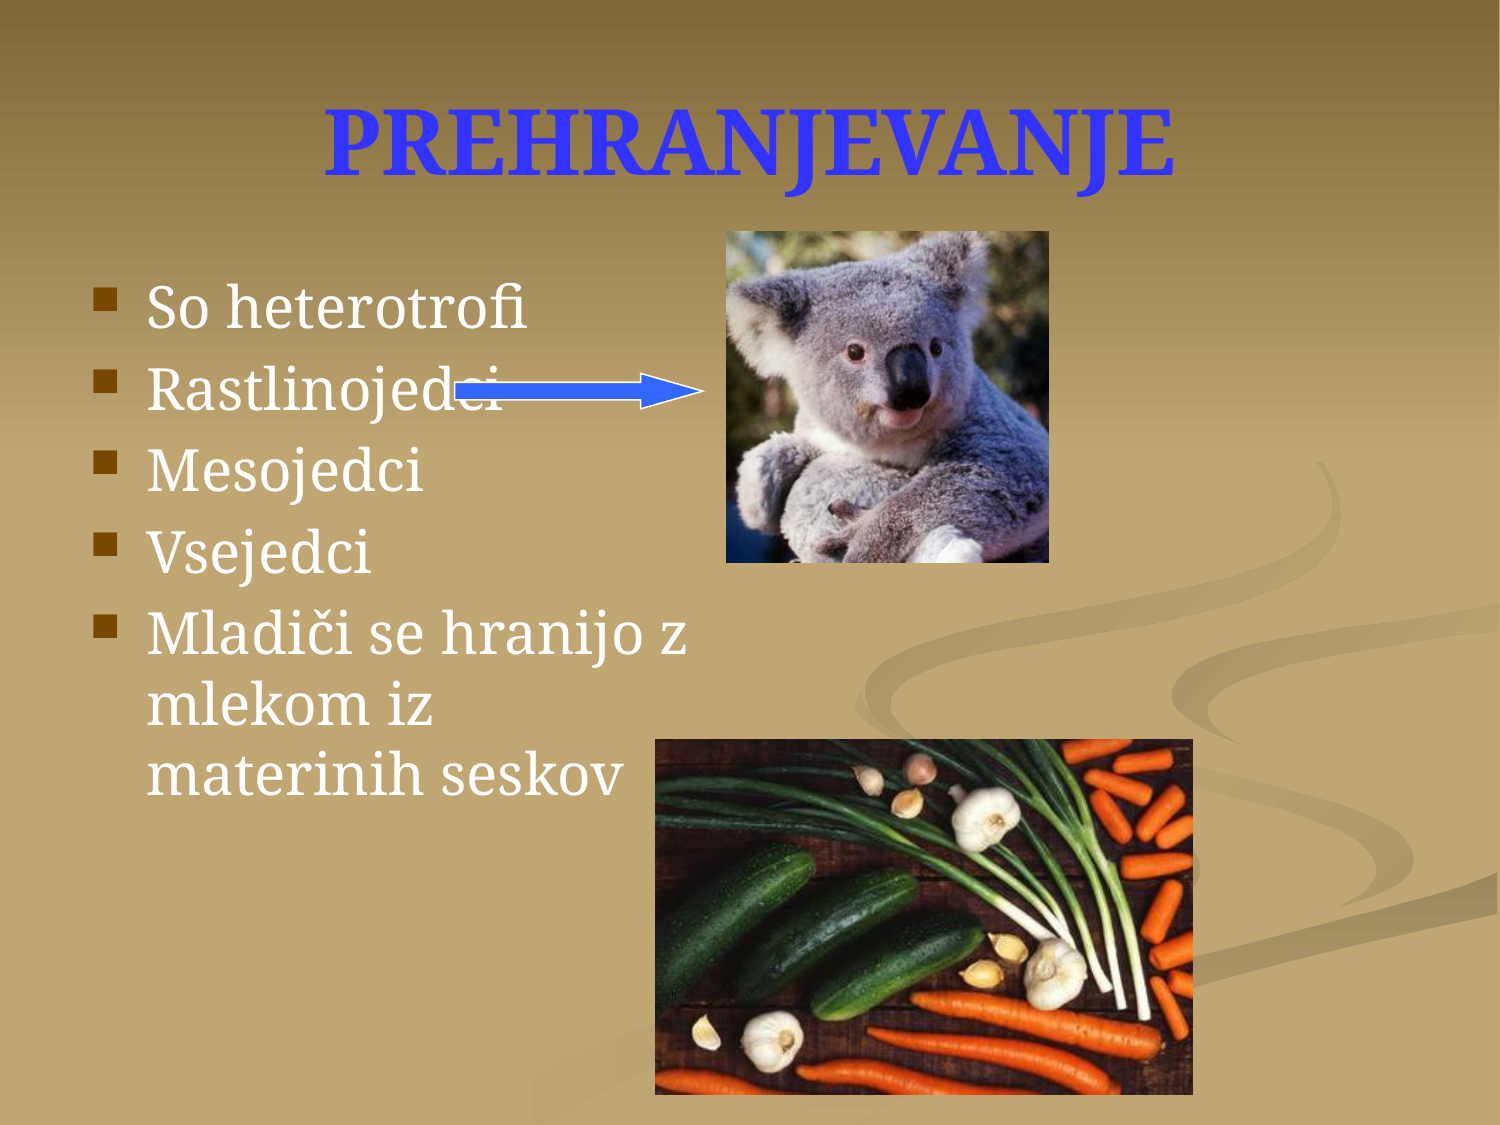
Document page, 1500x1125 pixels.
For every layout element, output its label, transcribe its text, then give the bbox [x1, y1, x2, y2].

picture [655, 739, 1193, 1095]
text_box [454, 373, 703, 409]
picture [726, 231, 1049, 563]
title PREHRANJEVANJE [75, 45, 1425, 233]
list So heterotrofi Rastlinojedci Mesojedci Vsejedci Mladiči se hranijo z mlekom iz materinih seskov [75, 262, 738, 1005]
